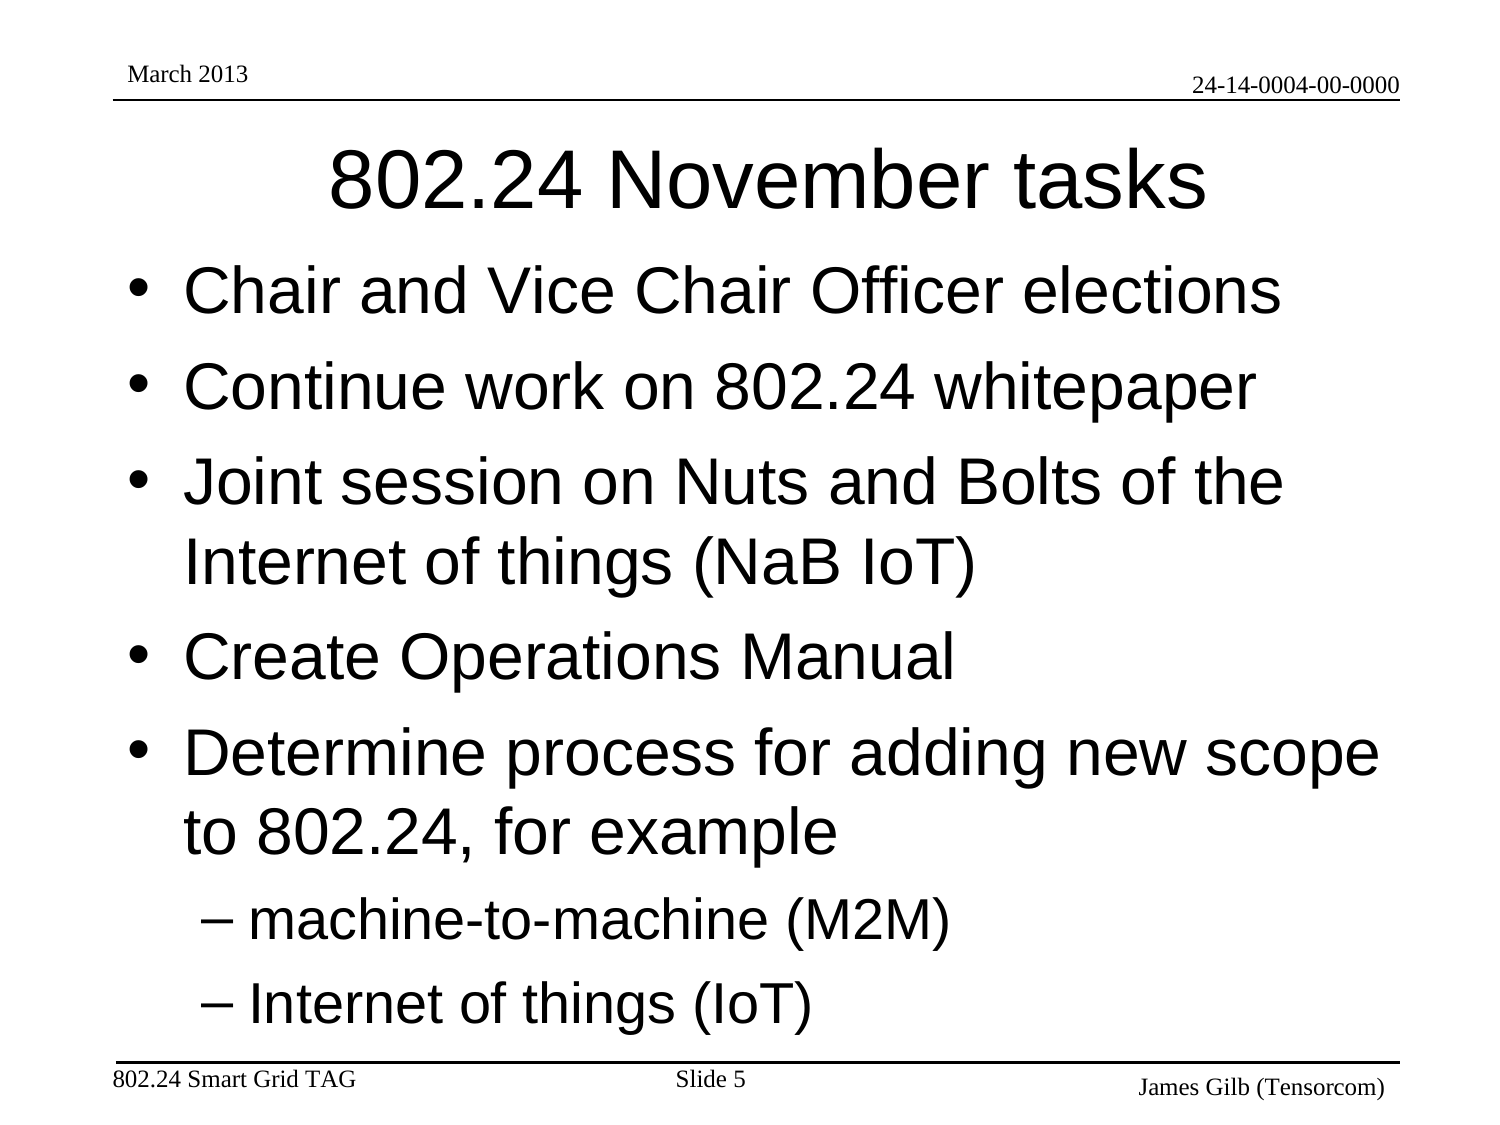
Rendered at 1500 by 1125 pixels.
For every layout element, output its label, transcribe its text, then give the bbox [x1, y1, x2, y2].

title 802.24 November tasks [112, 112, 1426, 238]
list Chair and Vice Chair Officer elections Continue work on 802.24 whitepaper Joint session on Nuts and Bolts of the Internet of things (NaB IoT) Create Operations Manual Determine process for adding new scope to 802.24, for example machine-to-machine (M2M) Internet of things (IoT) [112, 239, 1426, 1051]
